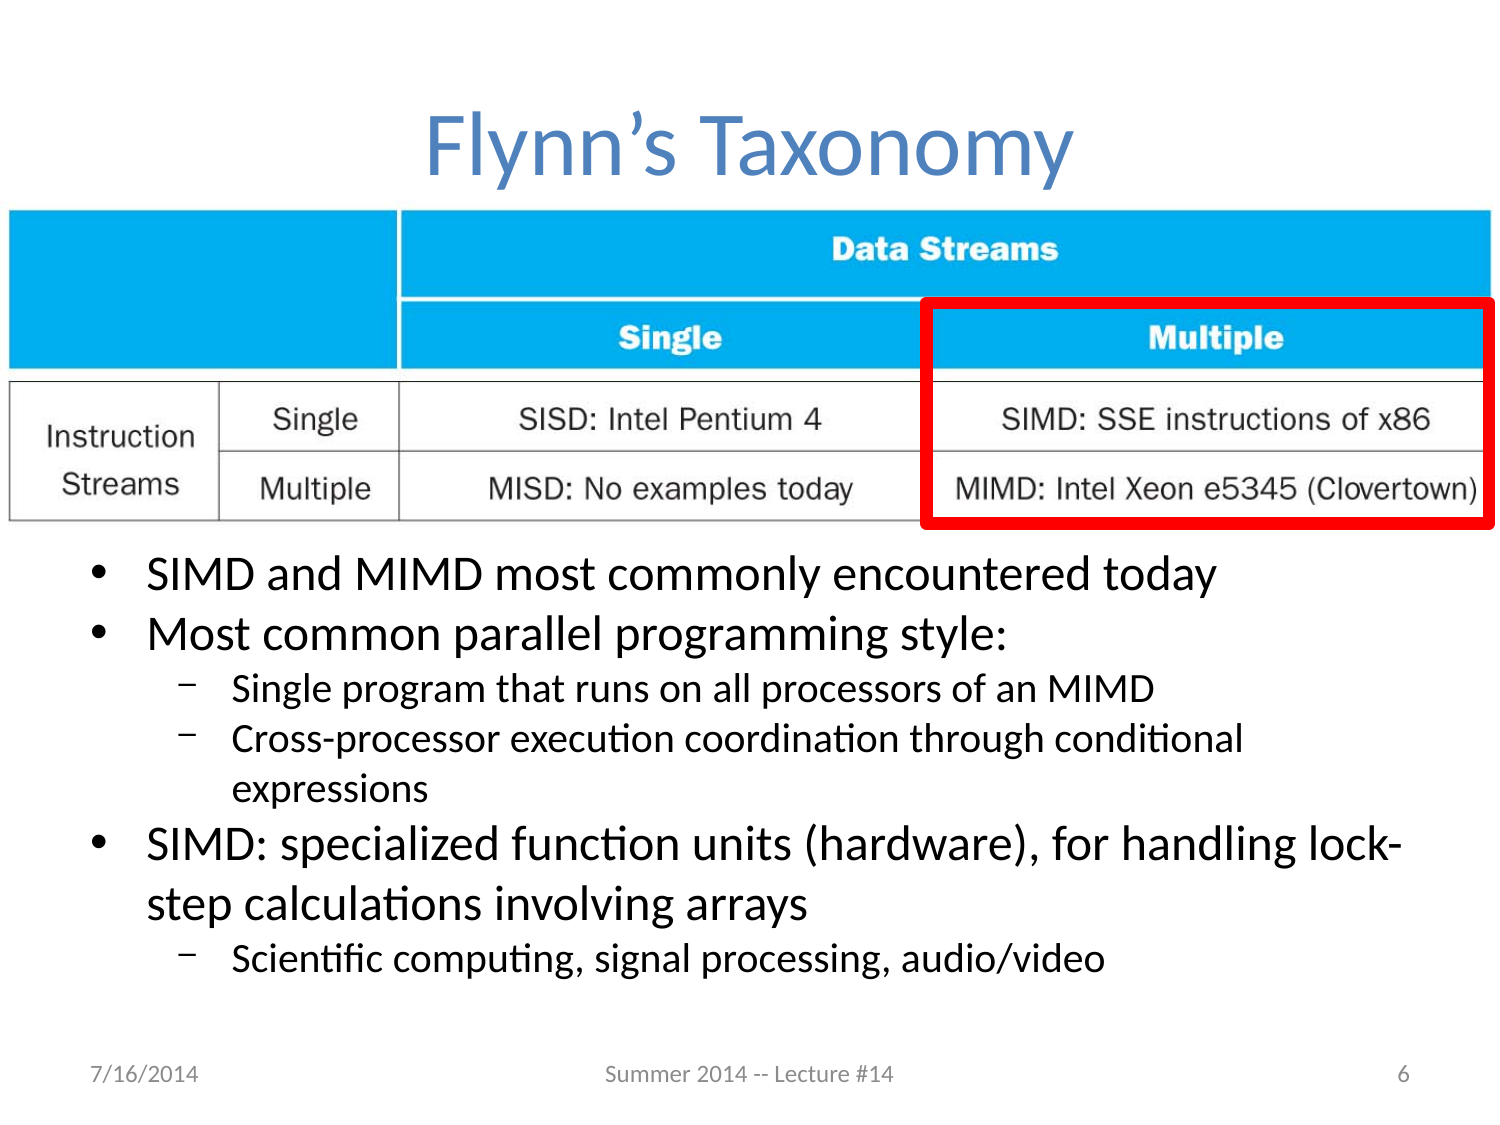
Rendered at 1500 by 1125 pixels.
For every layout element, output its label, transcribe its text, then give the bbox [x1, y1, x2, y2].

list SIMD and MIMD most commonly encountered today Most common parallel programming style: Single program that runs on all processors of an MIMD Cross-processor execution coordination through conditional expressions SIMD: specialized function units (hardware), for handling lock-step calculations involving arrays Scientific computing, signal processing, audio/video [75, 534, 1425, 1087]
slide_number <number> [1074, 1042, 1425, 1103]
footer Summer 2014 -- Lecture #14 [512, 1042, 988, 1103]
title Flynn’s Taxonomy [75, 45, 1425, 201]
slide_number 7/16/2014 [75, 1042, 425, 1103]
picture [0, 201, 1500, 534]
